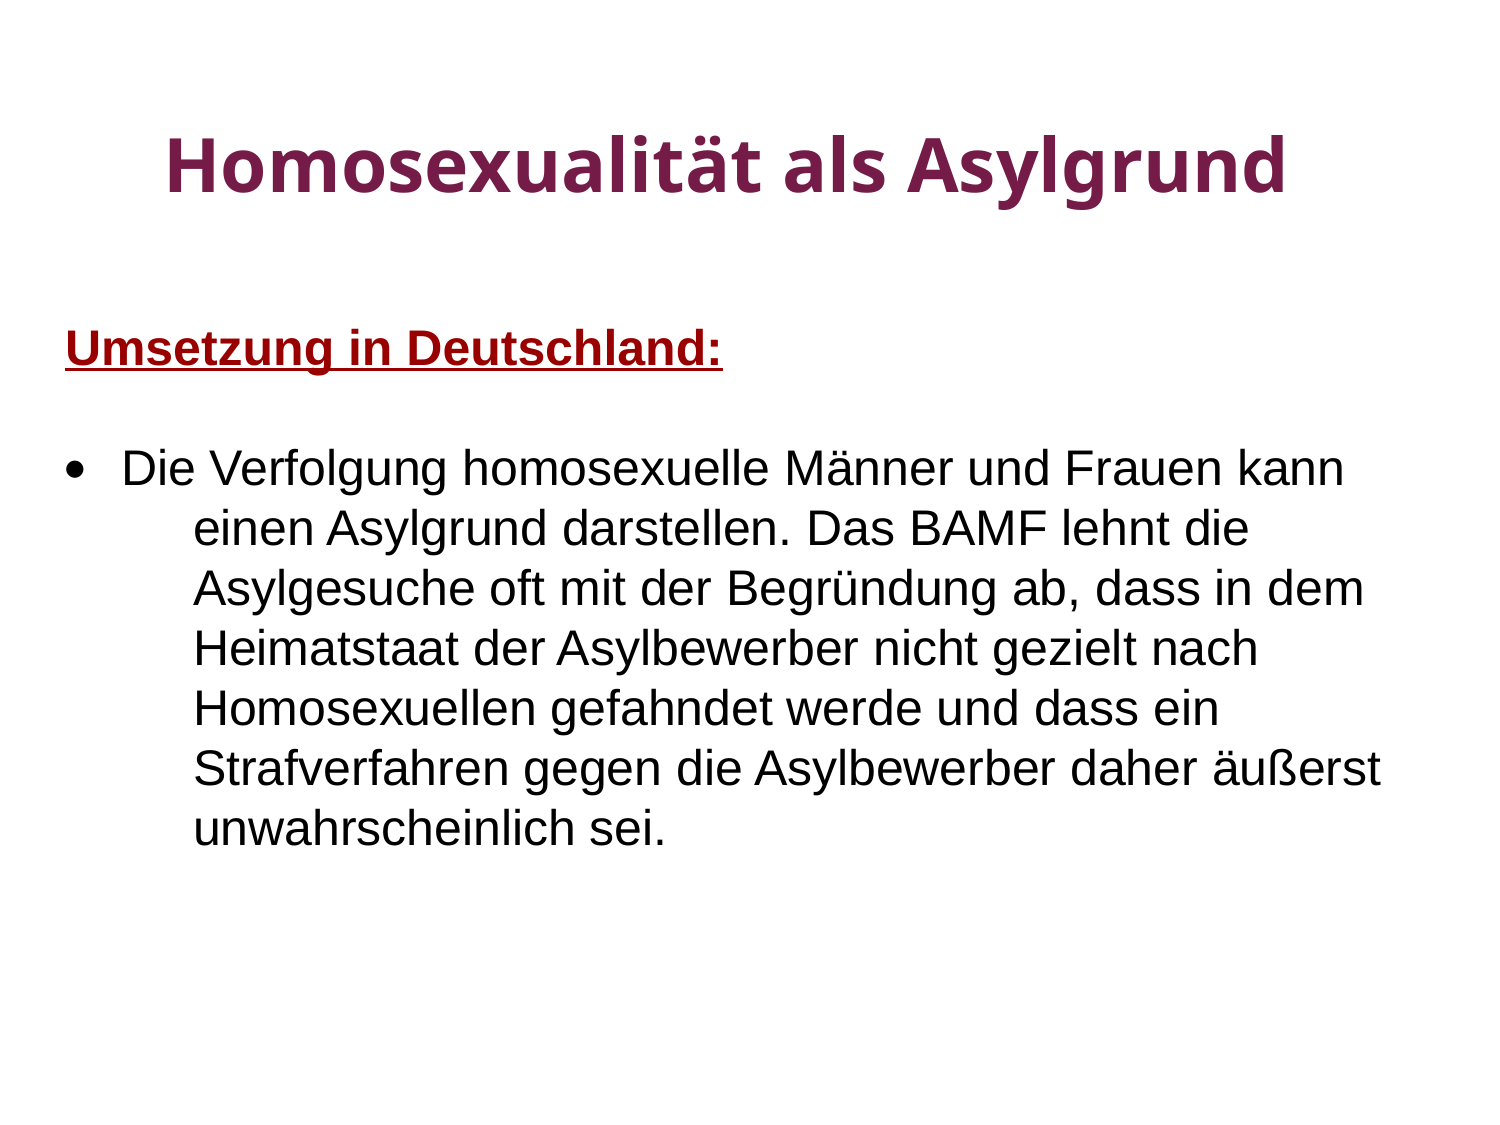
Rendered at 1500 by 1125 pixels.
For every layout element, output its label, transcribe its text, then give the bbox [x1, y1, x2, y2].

text_box Homosexualität als Asylgrund [91, 117, 1363, 209]
text_box Umsetzung in Deutschland: Die Verfolgung homosexuelle Männer und Frauen kann einen Asylgrund darstellen. Das BAMF lehnt die Asylgesuche oft mit der Begründung ab, dass in dem Heimatstaat der Asylbewerber nicht gezielt nach Homosexuellen gefahndet werde und dass ein Strafverfahren gegen die Asylbewerber daher äußerst unwahrscheinlich sei. [64, 255, 1481, 1068]
